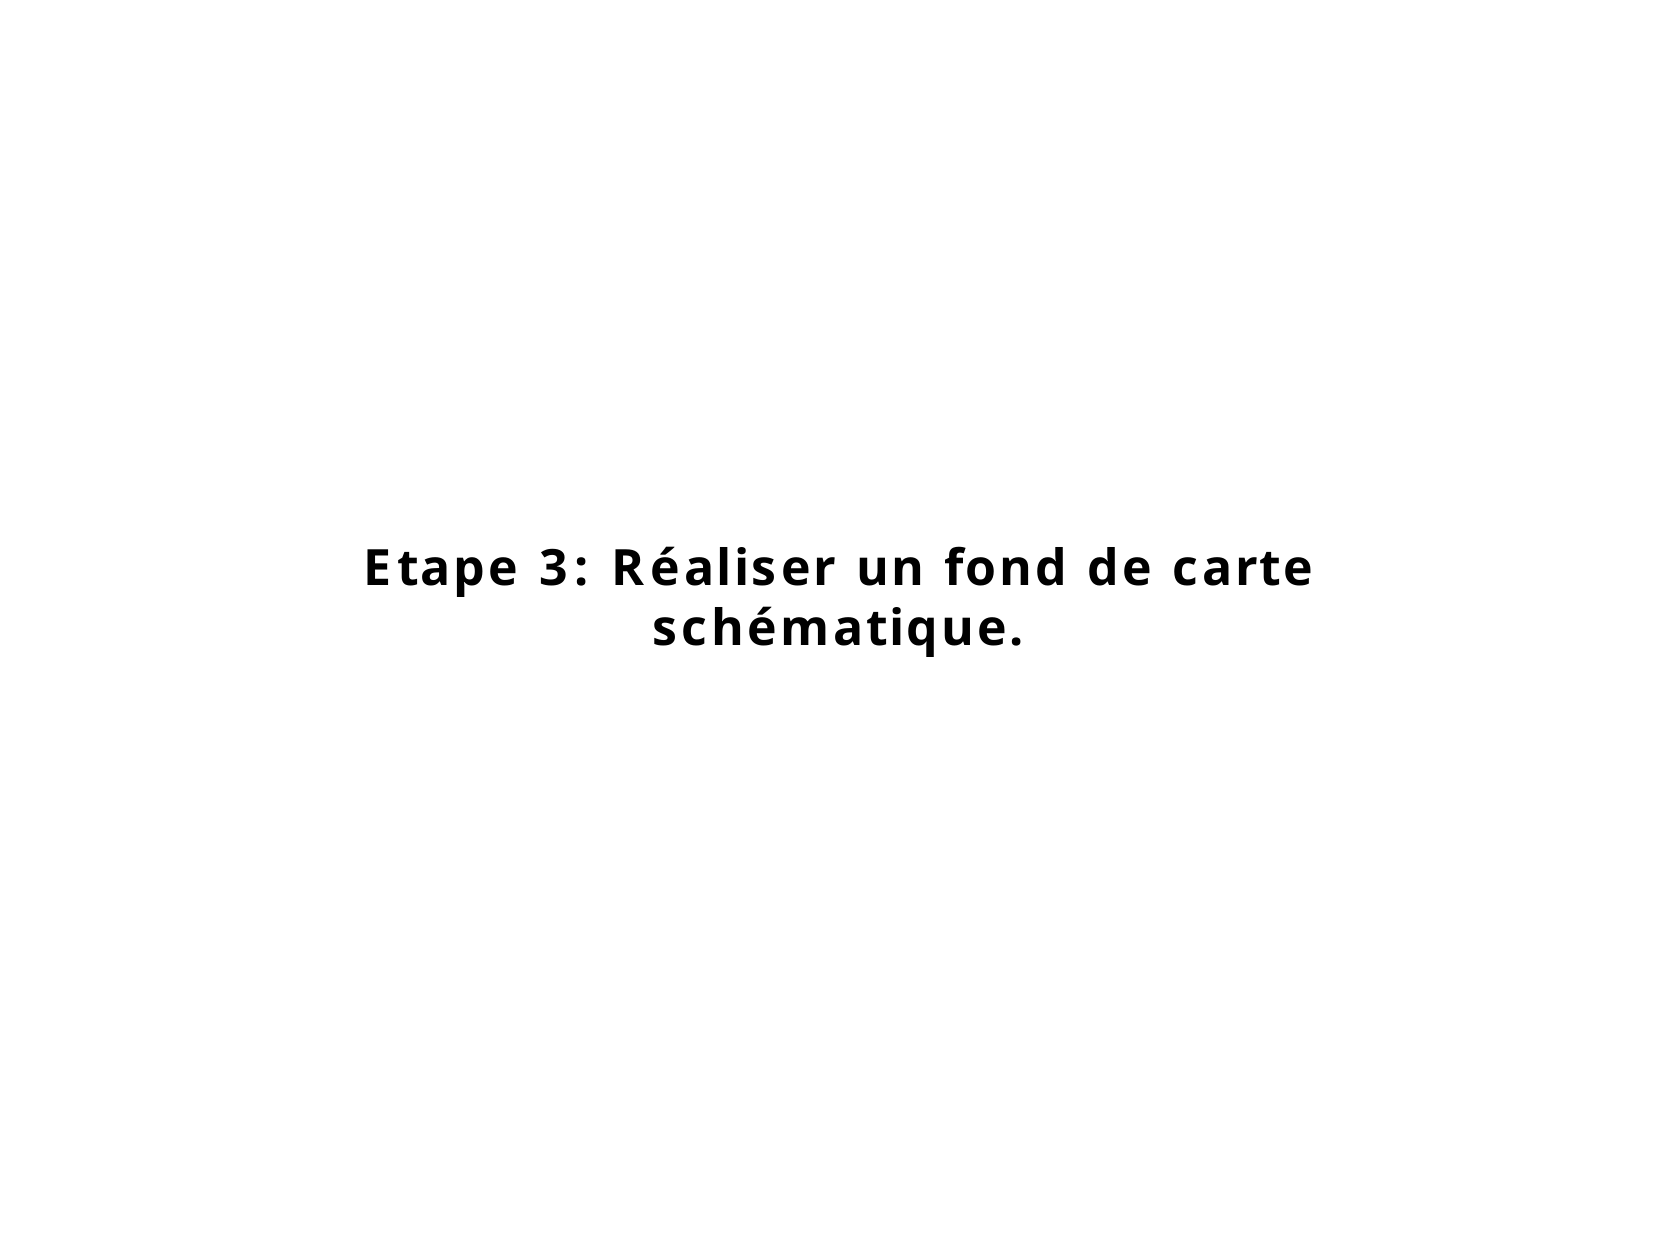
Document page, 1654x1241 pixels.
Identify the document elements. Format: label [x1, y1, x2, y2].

chart [180, 534, 1499, 712]
